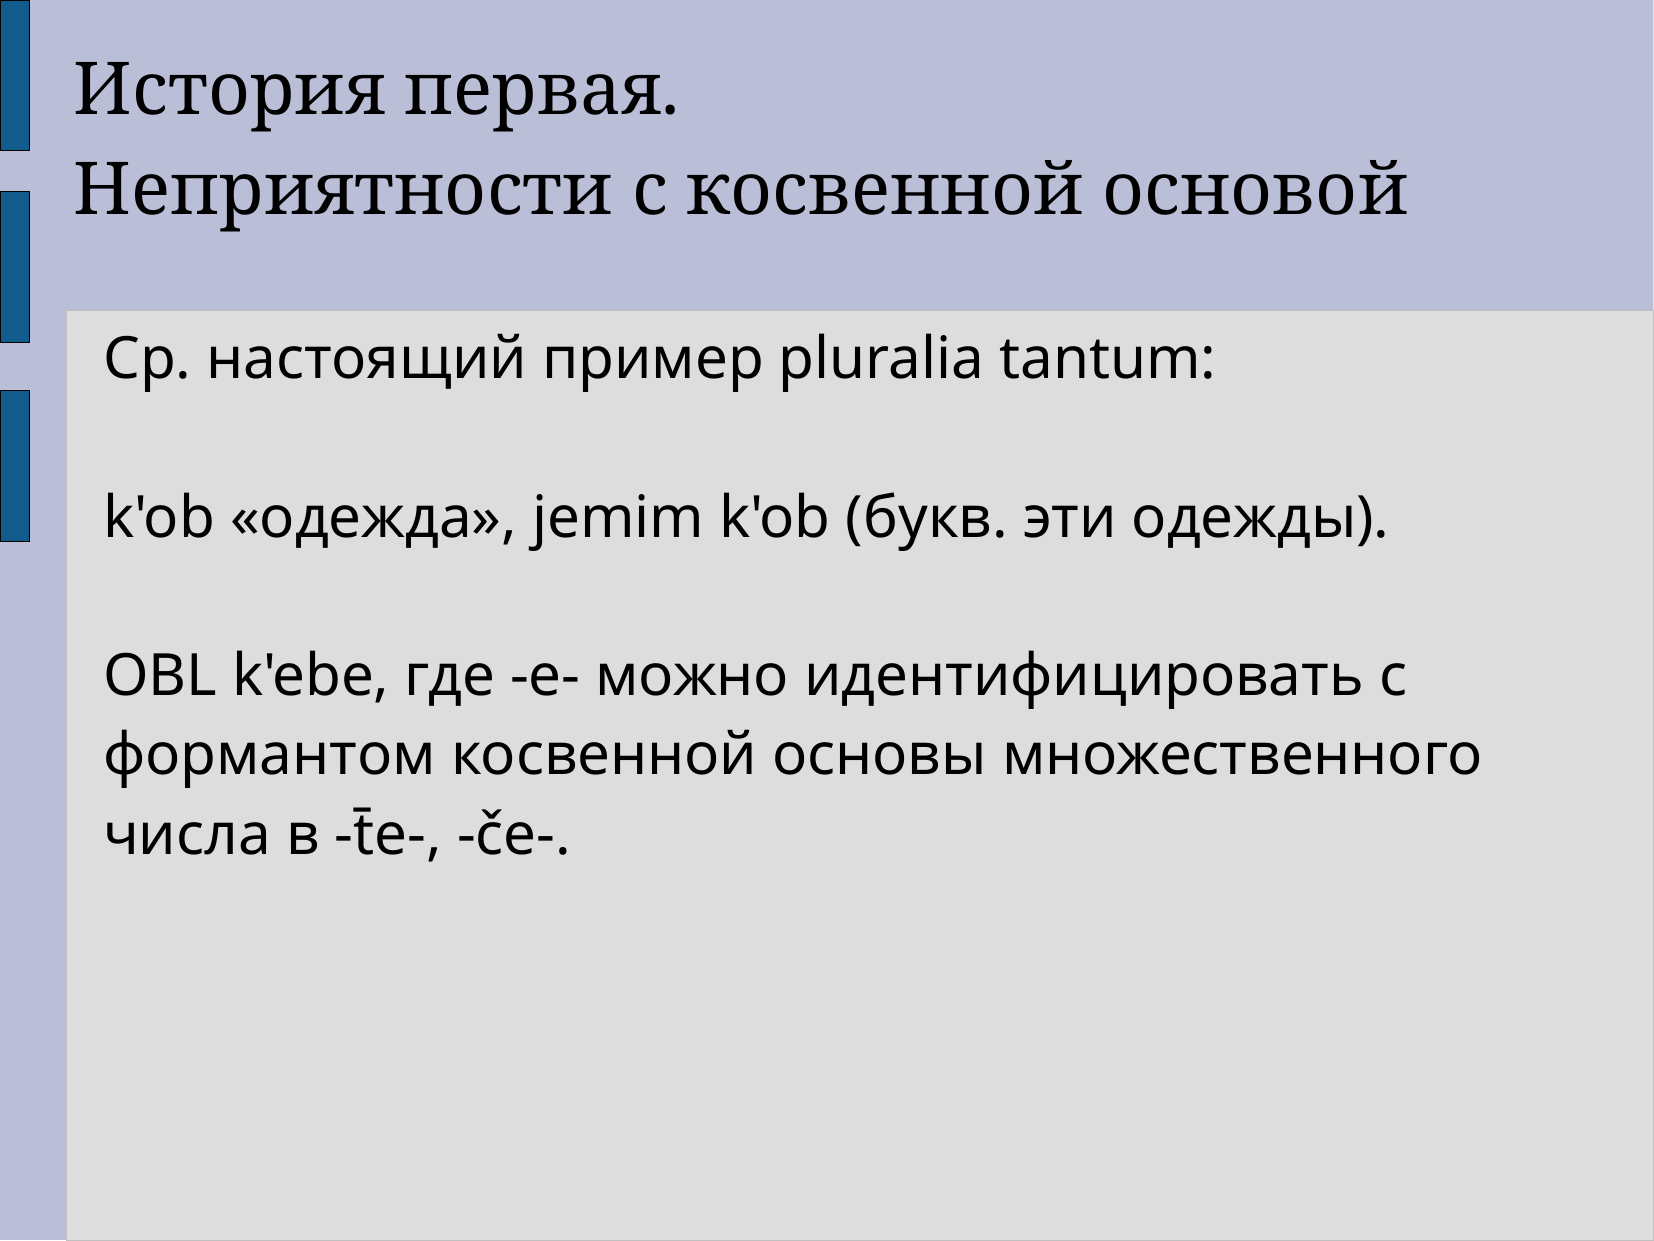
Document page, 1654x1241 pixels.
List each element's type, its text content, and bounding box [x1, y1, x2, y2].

text_box История первая. Неприятности с косвенной основой [58, 29, 1654, 242]
text_box Ср. настоящий пример pluralia tantum: k'ob «одежда», jemim k'ob (букв. эти одежды). OBL k'ebe, где -e- можно идентифицировать с формантом косвенной основы множественного числа в -t̄e-, -če-. [88, 308, 1625, 1077]
